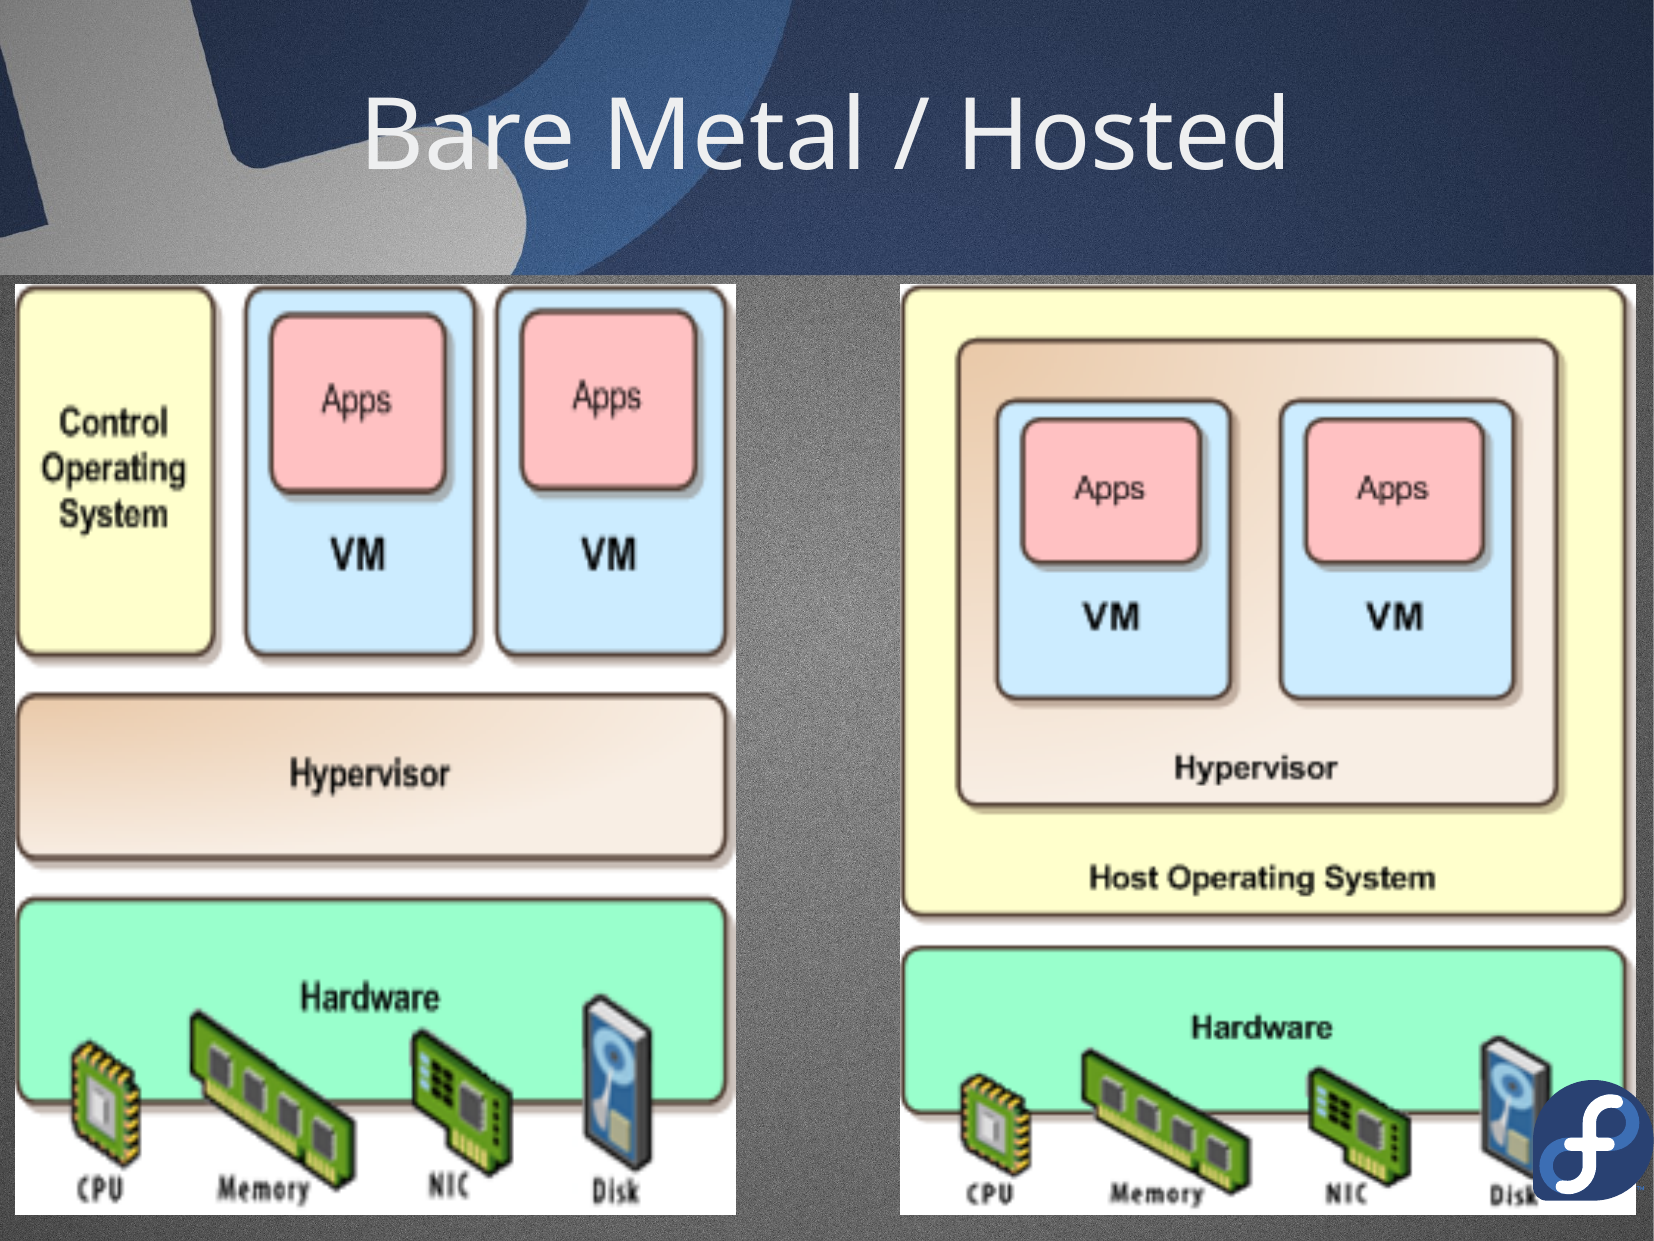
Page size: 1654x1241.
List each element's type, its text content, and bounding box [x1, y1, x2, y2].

text_box Bare Metal / Hosted [88, 29, 1565, 237]
picture [0, 0, 1654, 1241]
